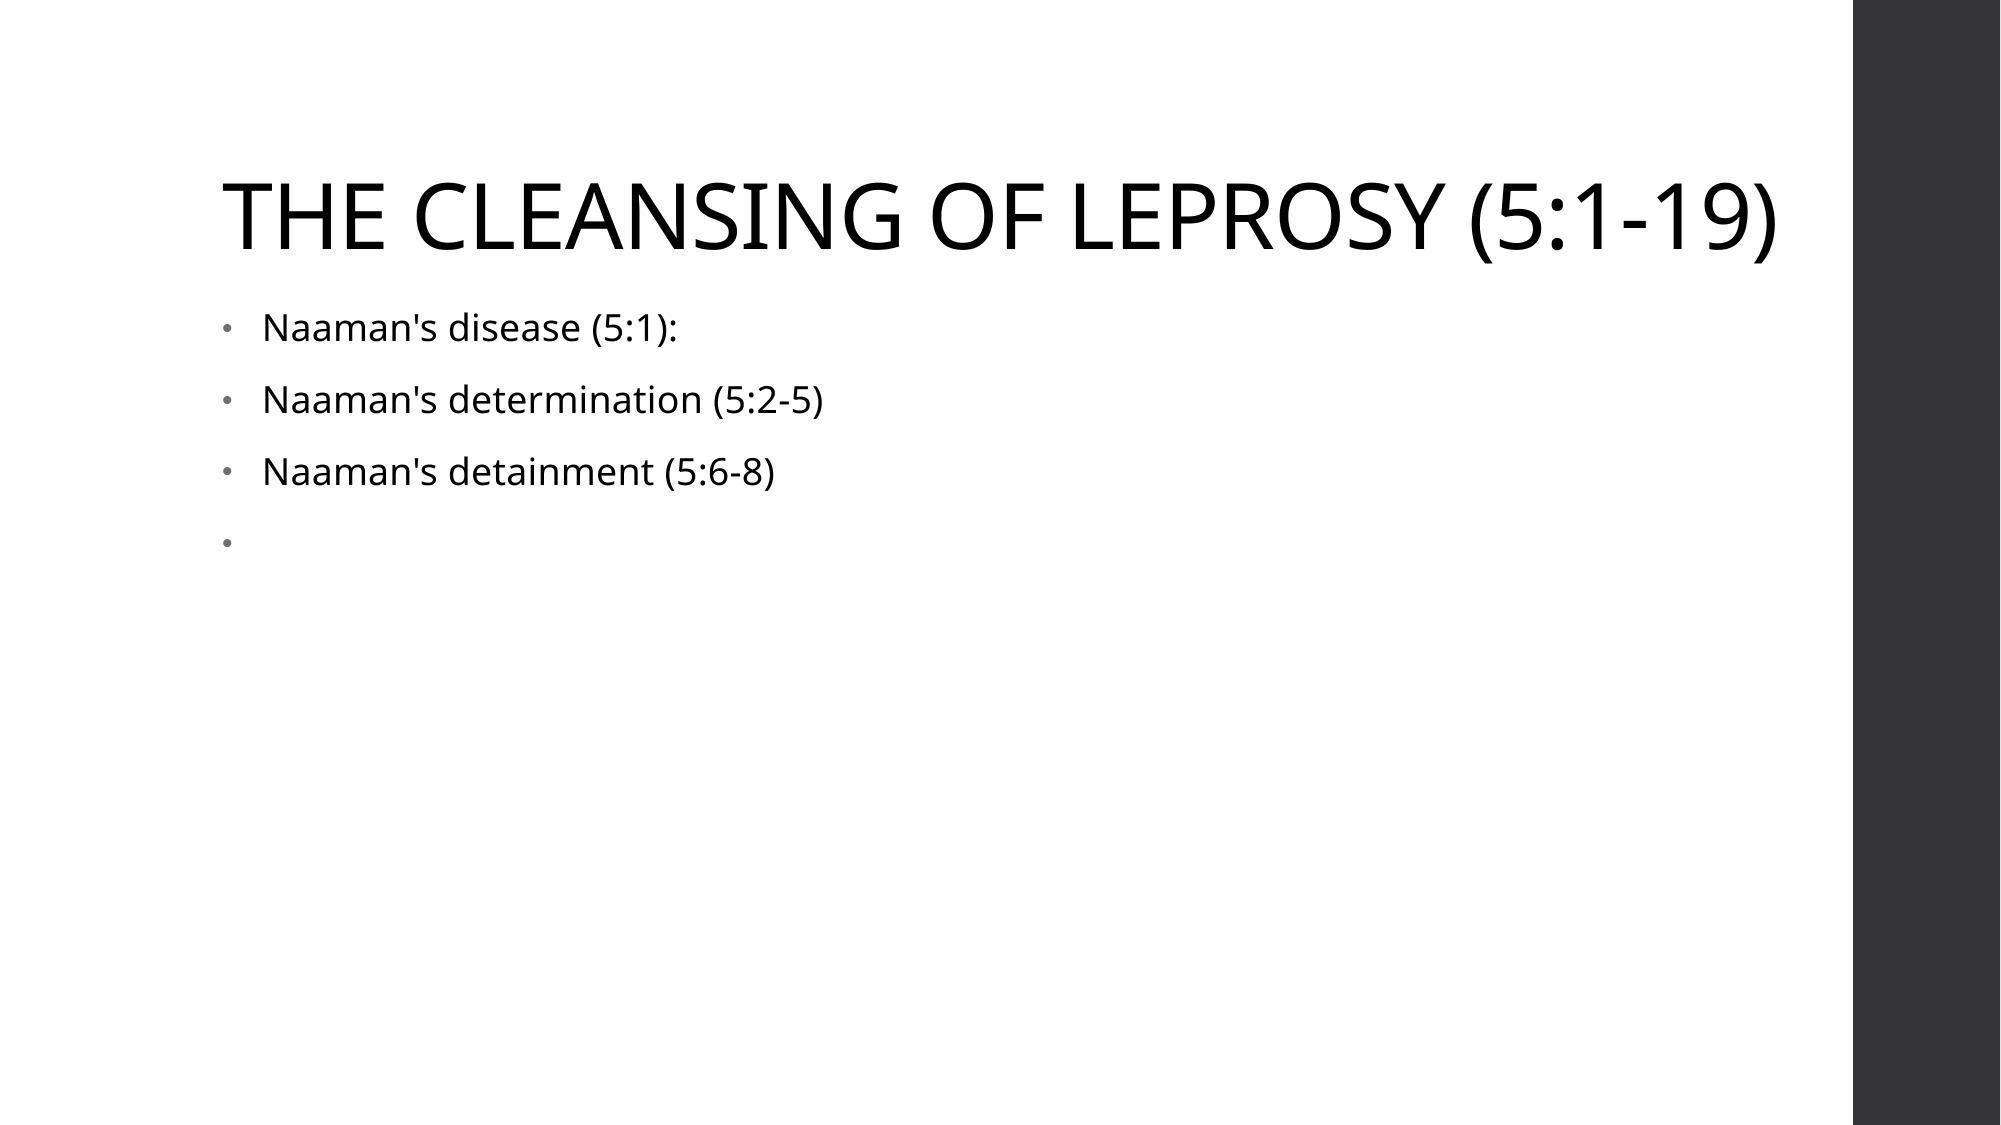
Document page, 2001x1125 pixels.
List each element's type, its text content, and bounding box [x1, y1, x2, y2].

title THE CLEANSING OF LEPROSY (5:1-19) [206, 60, 1797, 278]
list Naaman's disease (5:1): Naaman's determination (5:2-5) Naaman's detainment (5:6-8) [206, 299, 1617, 1014]
